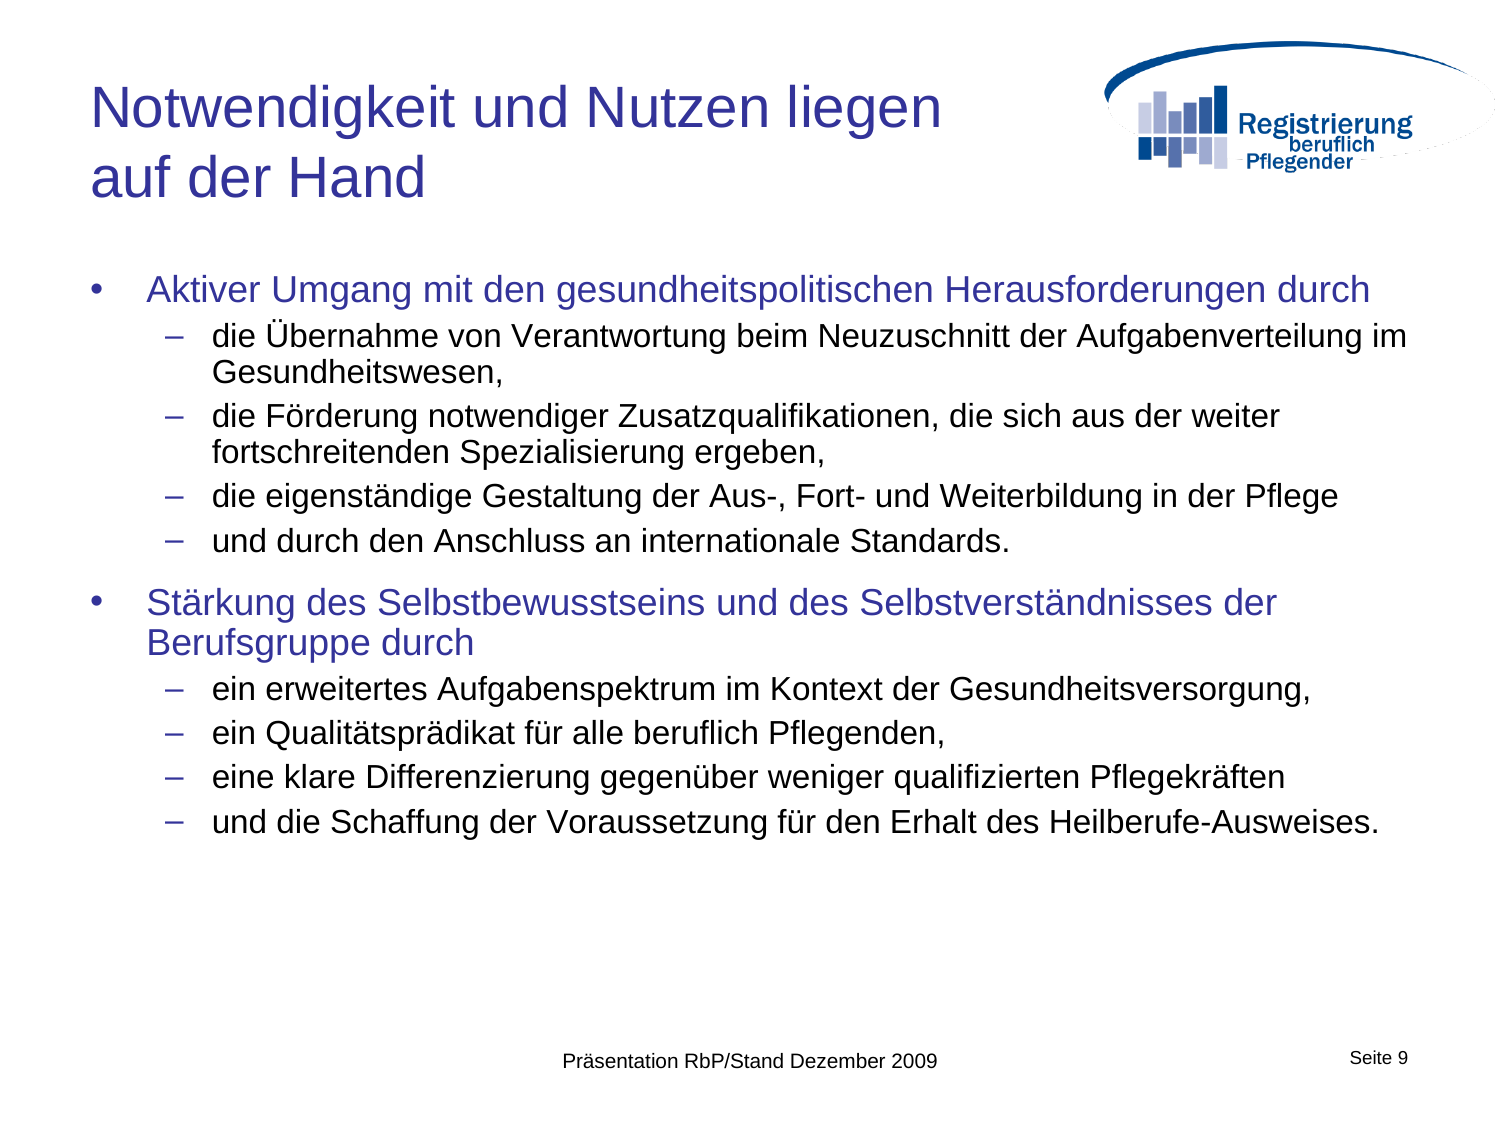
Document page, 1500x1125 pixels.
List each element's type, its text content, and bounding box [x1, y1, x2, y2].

picture [1104, 41, 1495, 173]
title Notwendigkeit und Nutzen liegen auf der Hand [75, 45, 1105, 233]
list Aktiver Umgang mit den gesundheitspolitischen Herausforderungen durch die Übernahme von Verantwortung beim Neuzuschnitt der Aufgabenverteilung im Gesundheitswesen, die Förderung notwendiger Zusatzqualifikationen, die sich aus der weiter fortschreitenden Spezialisierung ergeben, die eigenständige Gestaltung der Aus-, Fort- und Weiterbildung in der Pflege und durch den Anschluss an internationale Standards. Stärkung des Selbstbewusstseins und des Selbstverständnisses der Berufsgruppe durch ein erweitertes Aufgabenspektrum im Kontext der Gesundheitsversorgung, ein Qualitätsprädikat für alle beruflich Pflegenden, eine klare Differenzierung gegenüber weniger qualifizierten Pflegekräften und die Schaffung der Voraussetzung für den Erhalt des Heilberufe-Ausweises. [75, 262, 1426, 1006]
